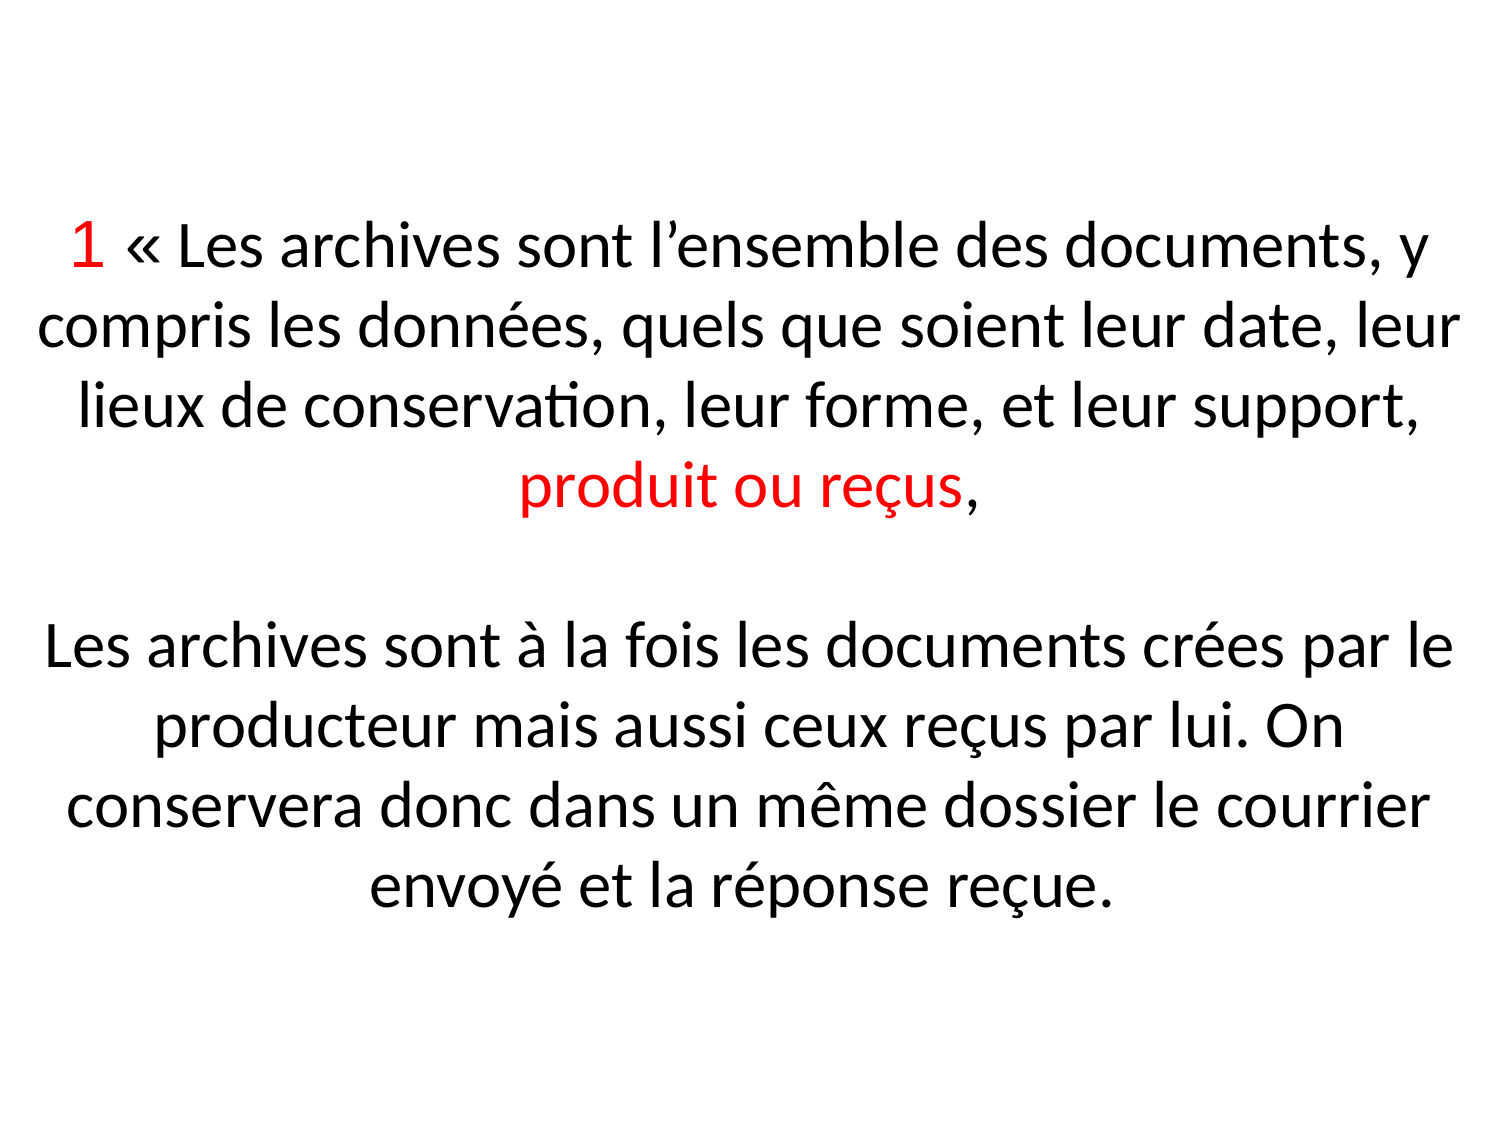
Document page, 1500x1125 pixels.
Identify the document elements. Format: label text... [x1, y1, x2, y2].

subtitle 1 « Les archives sont l’ensemble des documents, y compris les données, quels que soient leur date, leur lieux de conservation, leur forme, et leur support, produit ou reçus, Les archives sont à la fois les documents crées par le producteur mais aussi ceux reçus par lui. On conservera donc dans un même dossier le courrier envoyé et la réponse reçue. [0, 29, 1500, 1093]
